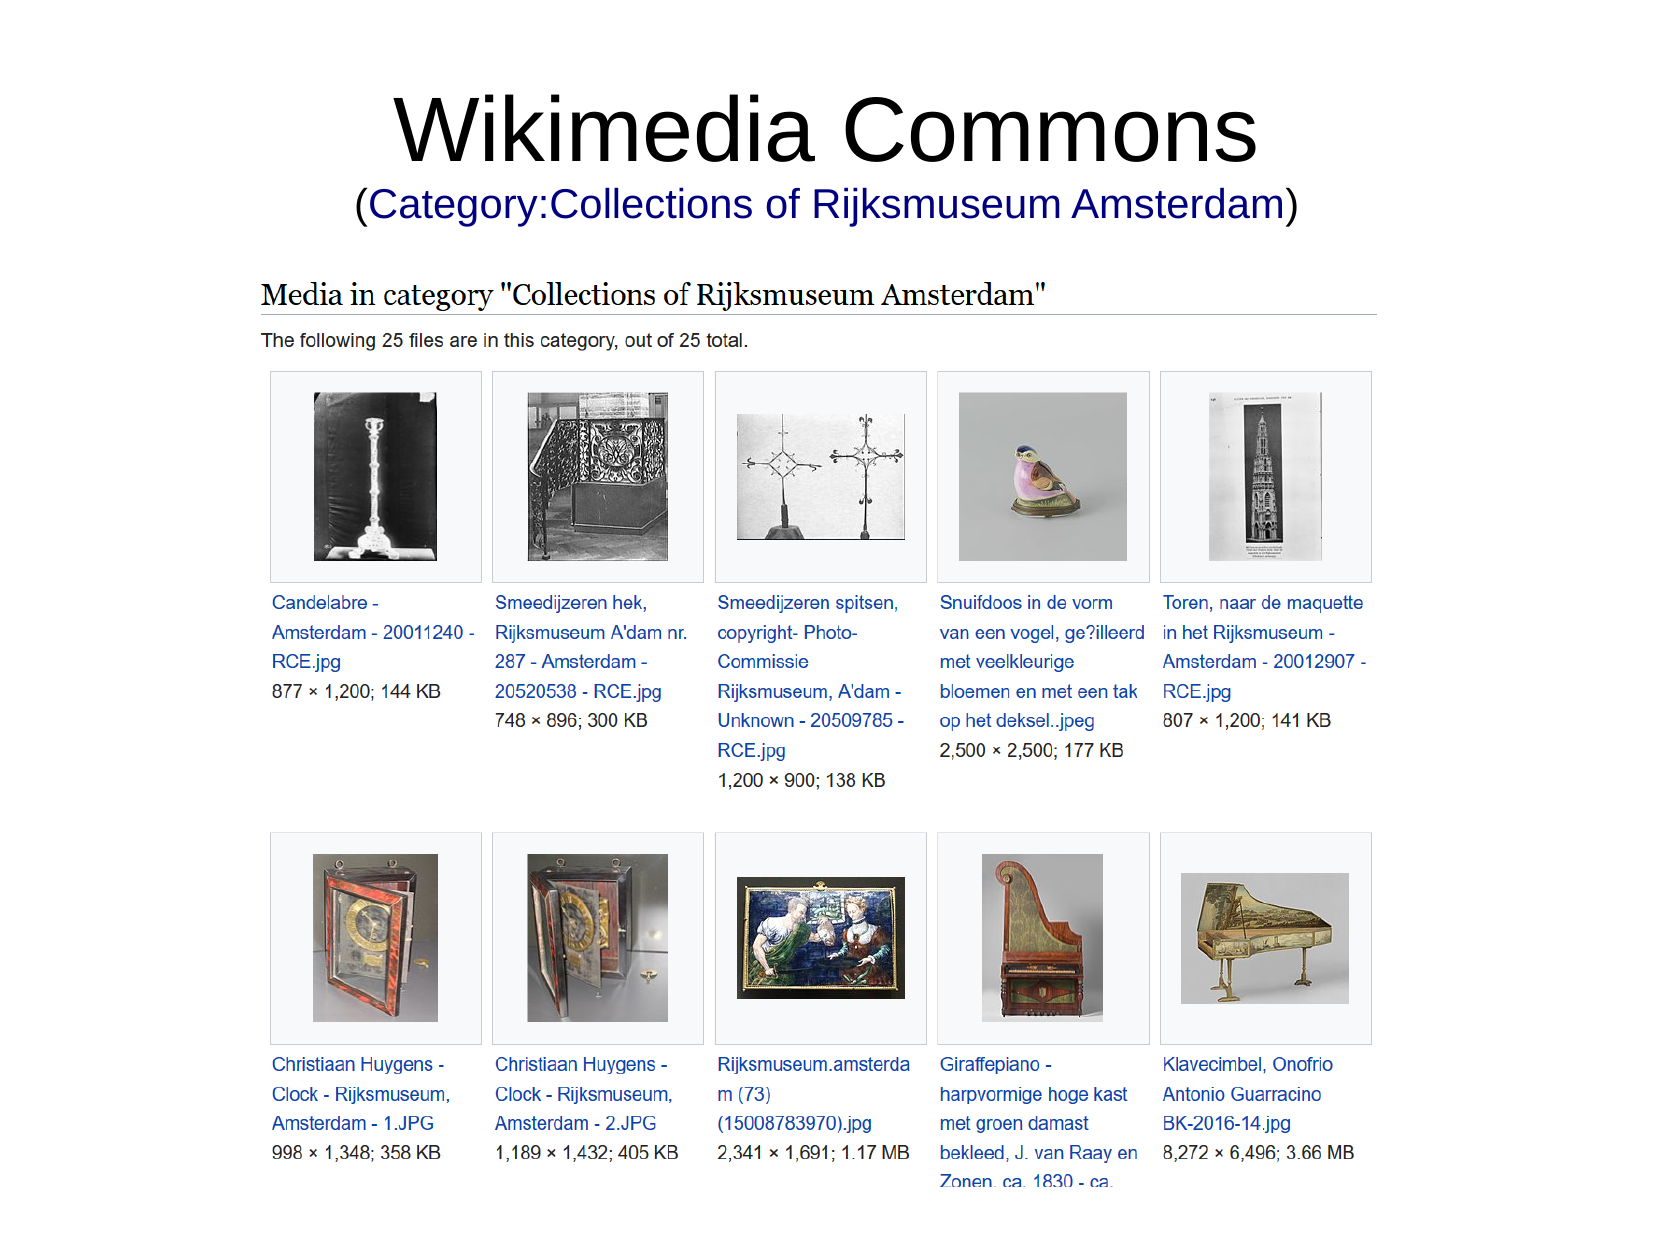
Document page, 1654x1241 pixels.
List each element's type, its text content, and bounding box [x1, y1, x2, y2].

picture [244, 265, 1377, 1187]
title Wikimedia Commons (Category:Collections of Rijksmuseum Amsterdam) [82, 49, 1571, 257]
